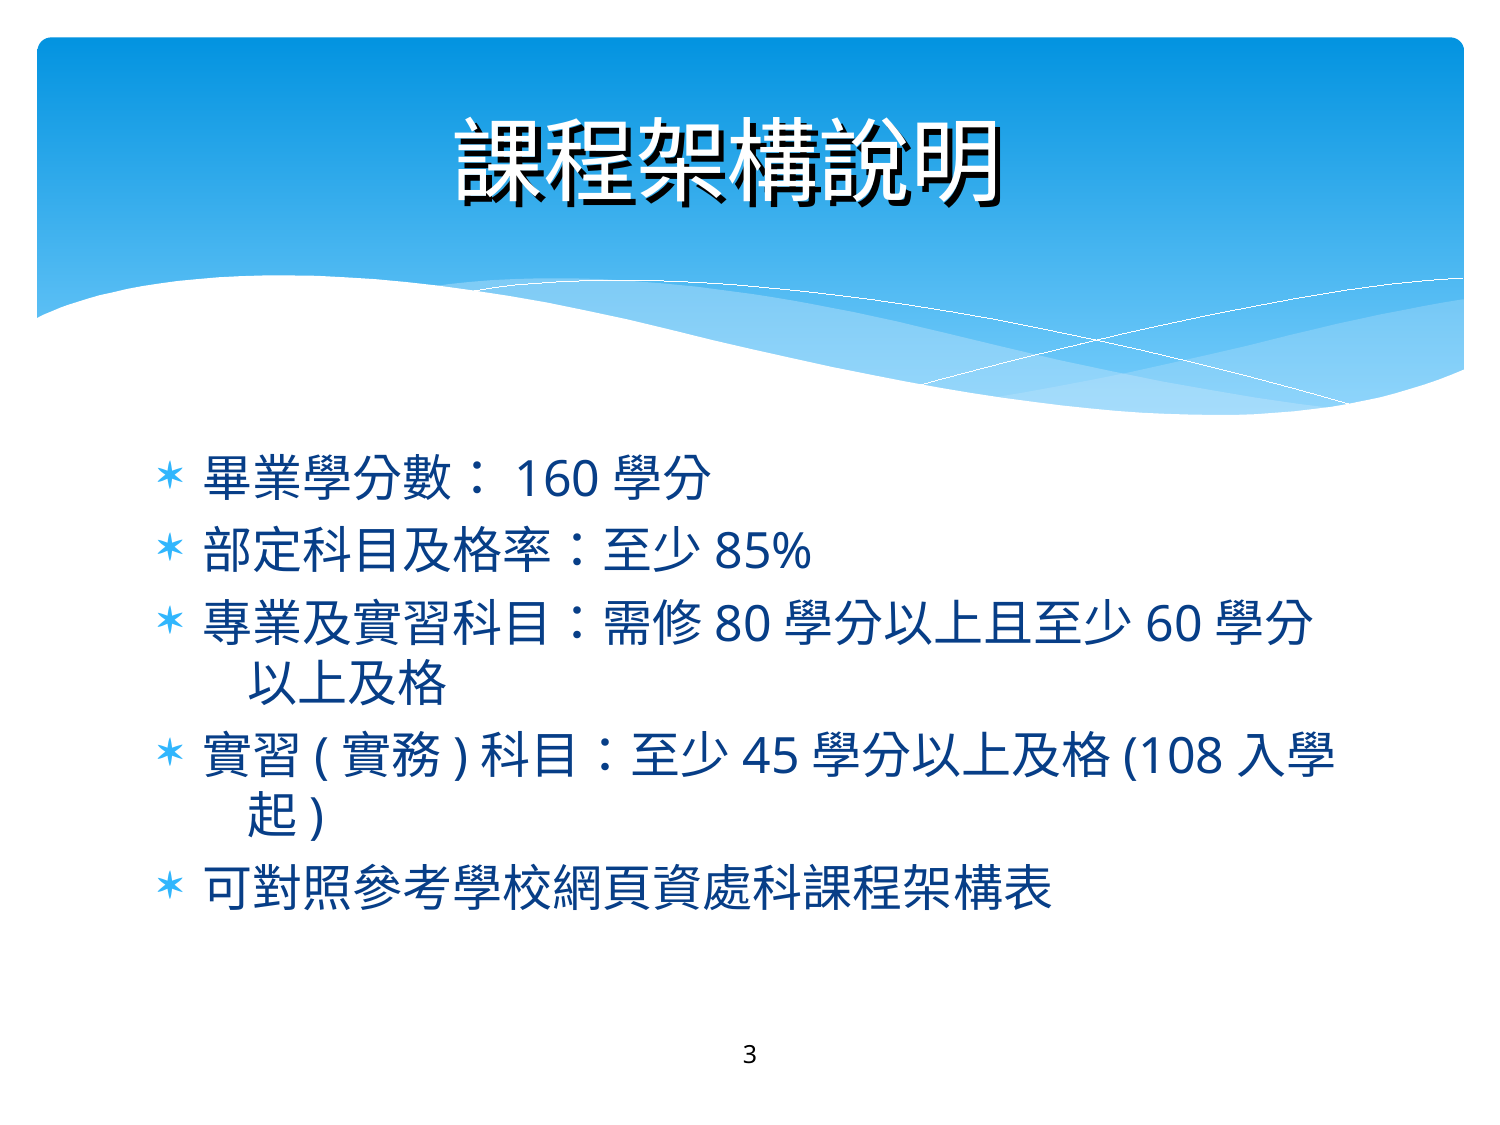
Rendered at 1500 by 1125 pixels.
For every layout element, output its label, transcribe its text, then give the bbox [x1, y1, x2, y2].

text_box 3 [654, 1025, 846, 1086]
list 畢業學分數：160學分 部定科目及格率：至少85% 專業及實習科目：需修80學分以上且至少60學分以上及格 實習(實務)科目：至少45學分以上及格(108入學起) 可對照參考學校網頁資處科課程架構表 [142, 438, 1359, 1005]
title 課程架構說明 [75, 55, 1426, 261]
